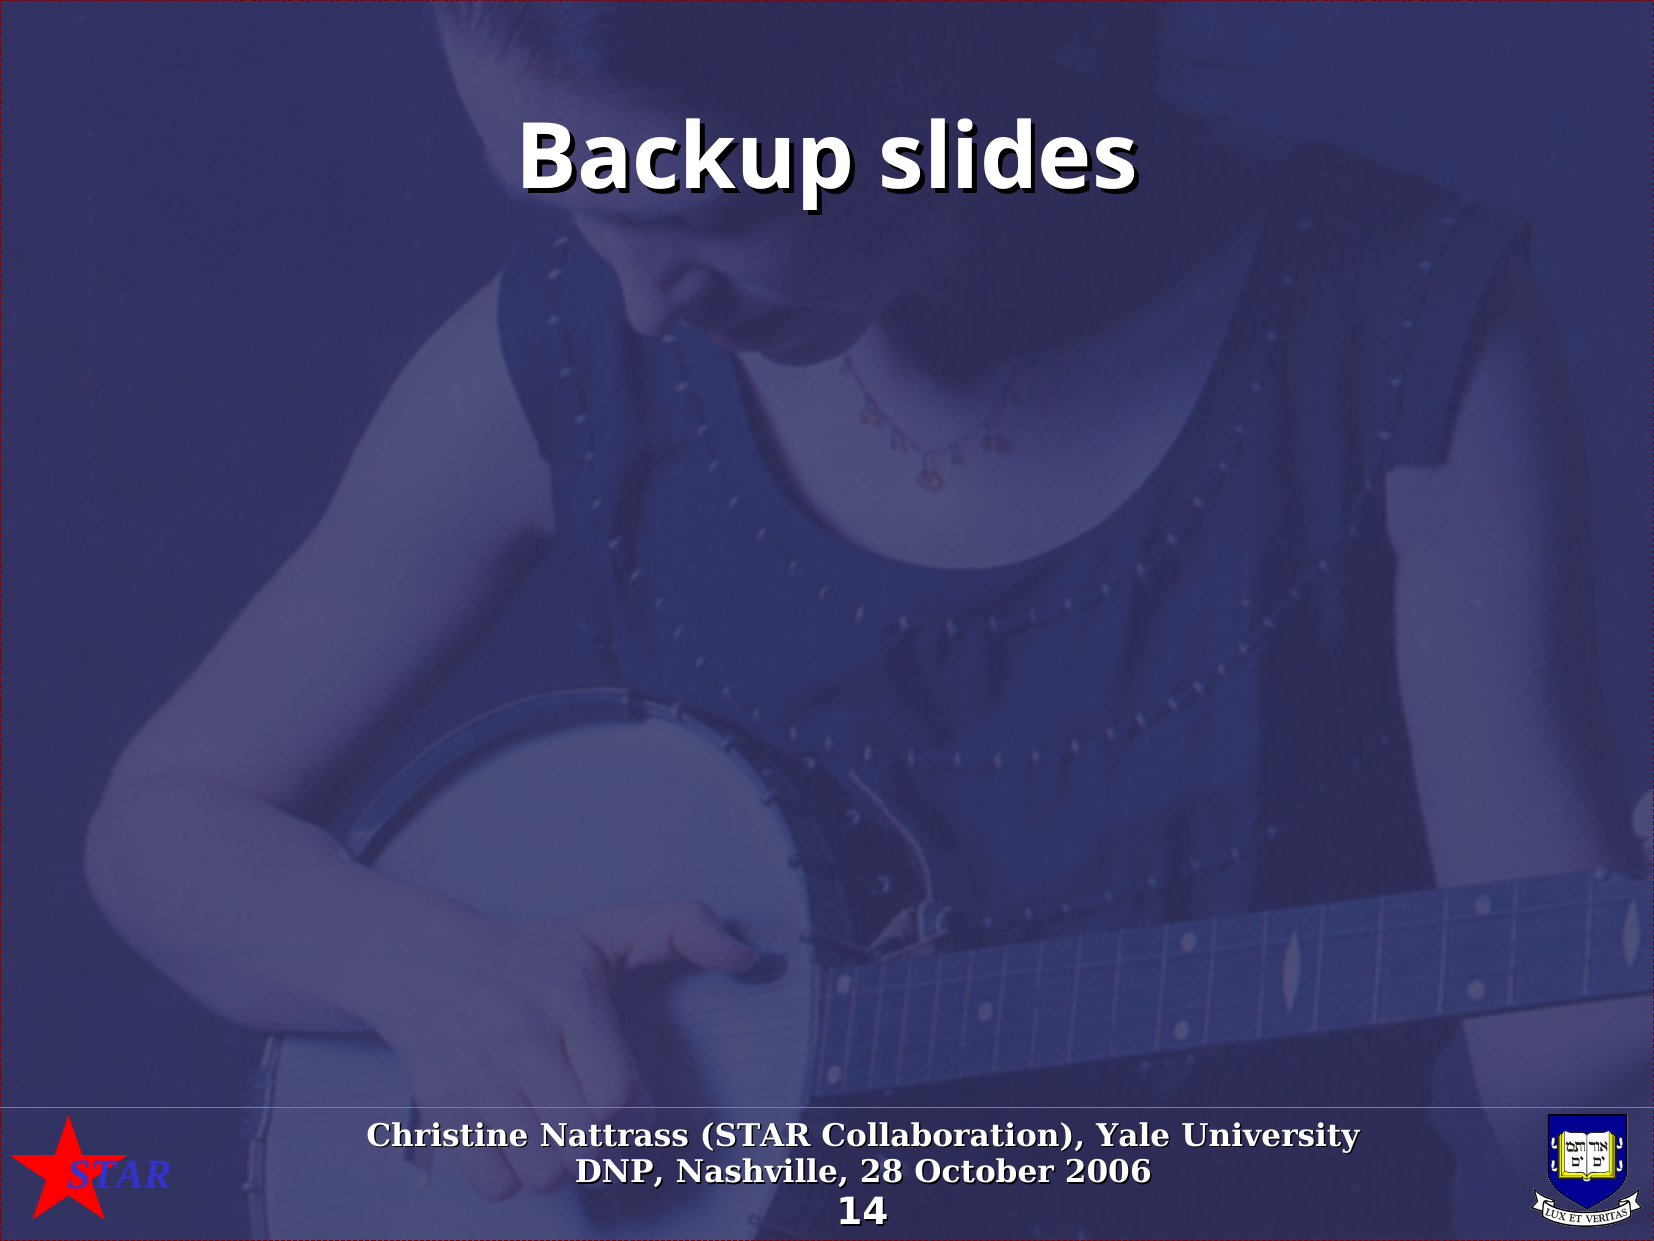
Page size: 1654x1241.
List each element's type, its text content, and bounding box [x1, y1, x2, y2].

picture [1530, 1114, 1643, 1227]
title Backup slides [82, 49, 1571, 257]
